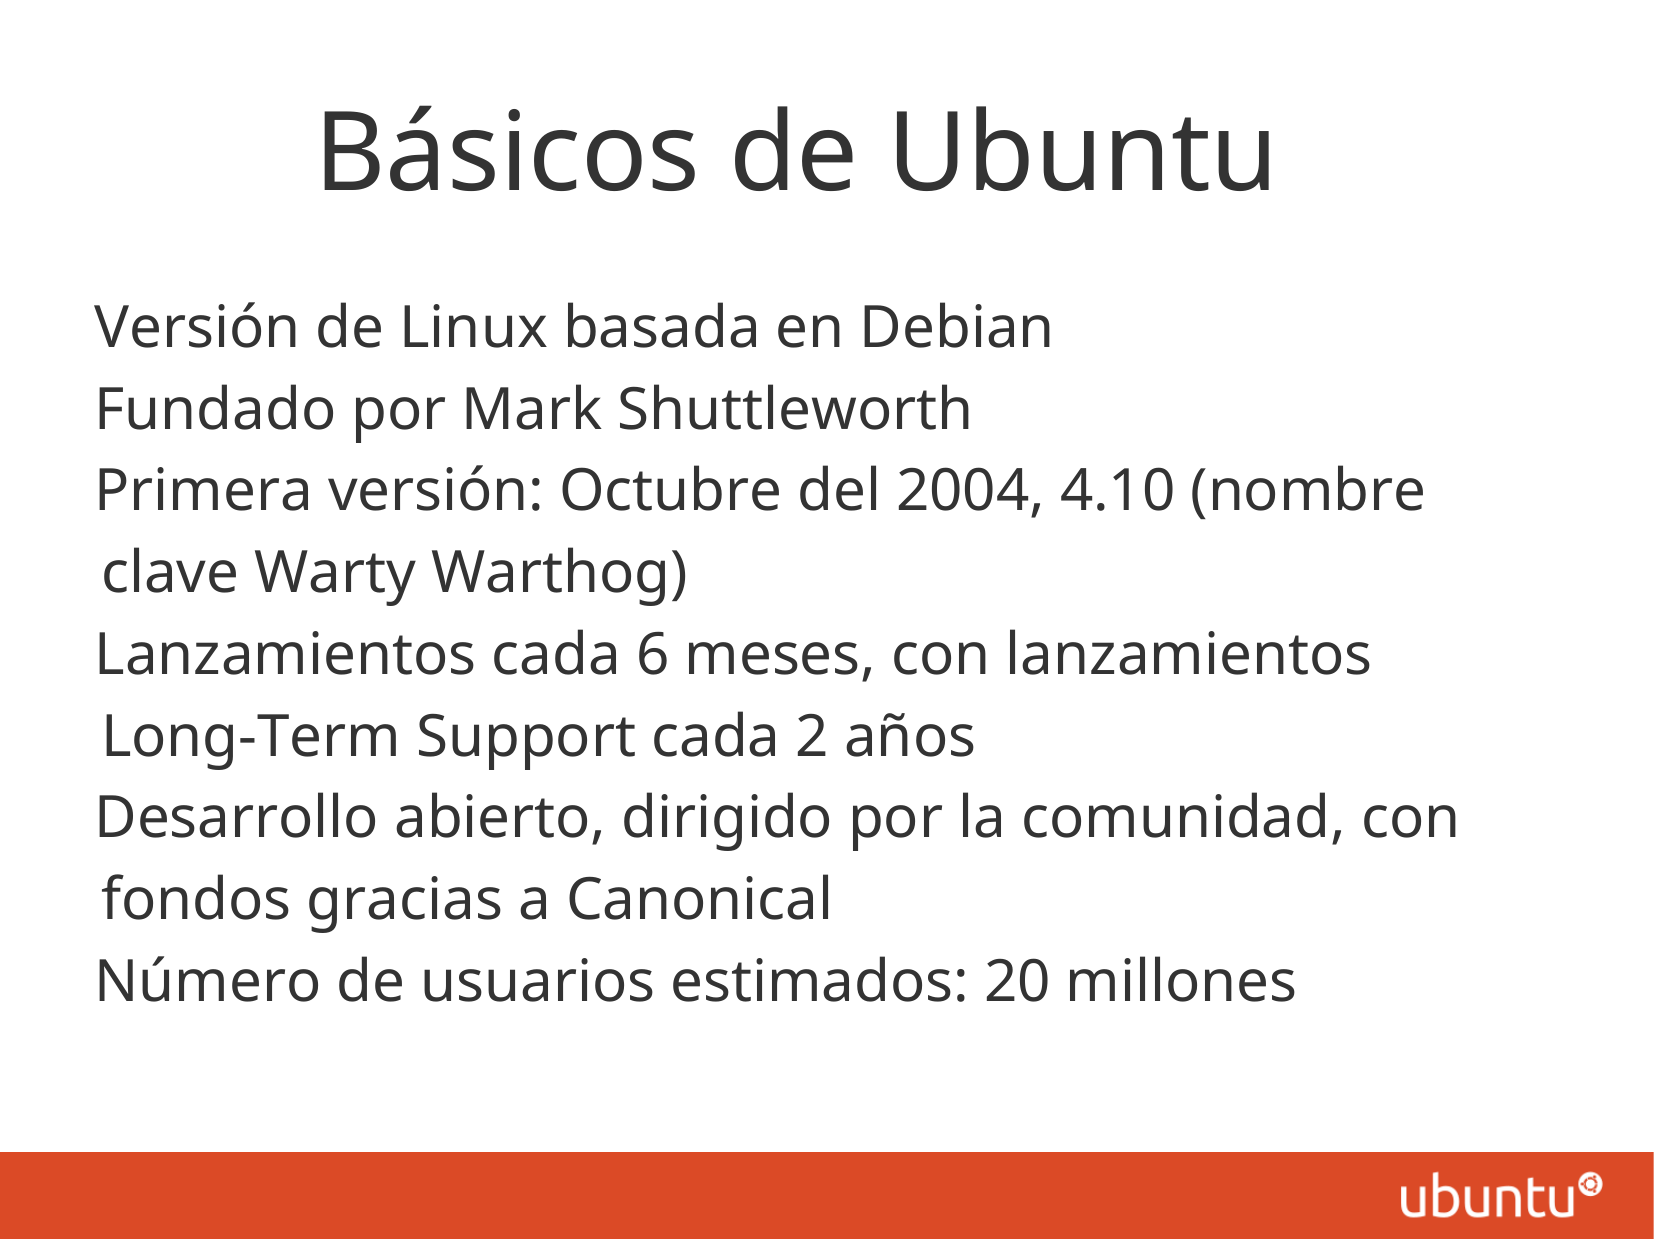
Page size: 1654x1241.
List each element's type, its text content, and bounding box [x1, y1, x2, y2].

list Versión de Linux basada en Debian Fundado por Mark Shuttleworth Primera versión: Octubre del 2004, 4.10 (nombre clave Warty Warthog) Lanzamientos cada 6 meses, con lanzamientos Long-Term Support cada 2 años Desarrollo abierto, dirigido por la comunidad, con fondos gracias a Canonical Número de usuarios estimados: 20 millones [37, 268, 1549, 1088]
picture [0, 1152, 1654, 1239]
title Básicos de Ubuntu [18, 47, 1576, 263]
